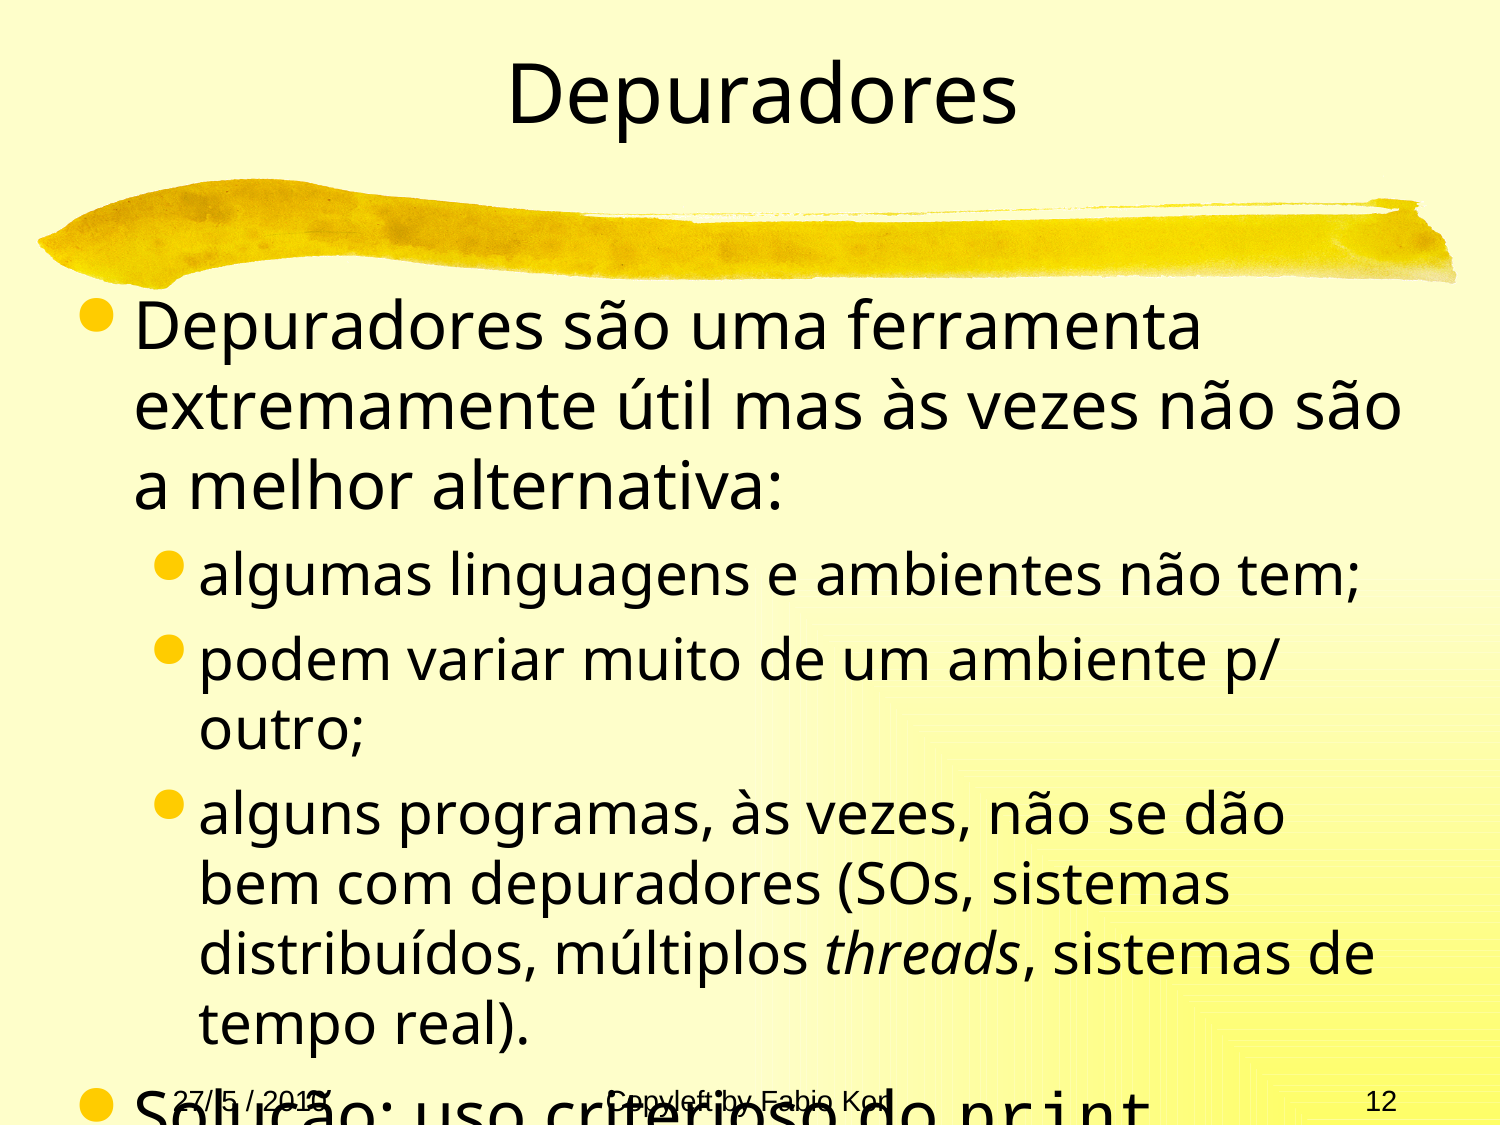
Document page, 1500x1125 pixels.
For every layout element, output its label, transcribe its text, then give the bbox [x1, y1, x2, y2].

list Depuradores são uma ferramenta extremamente útil mas às vezes não são a melhor alternativa: algumas linguagens e ambientes não tem; podem variar muito de um ambiente p/ outro; alguns programas, às vezes, não se dão bem com depuradores (SOs, sistemas distribuídos, múltiplos threads, sistemas de tempo real). Solução: uso criterioso do print. [62, 274, 1438, 1051]
title Depuradores [125, 12, 1401, 148]
picture [24, 174, 1463, 297]
